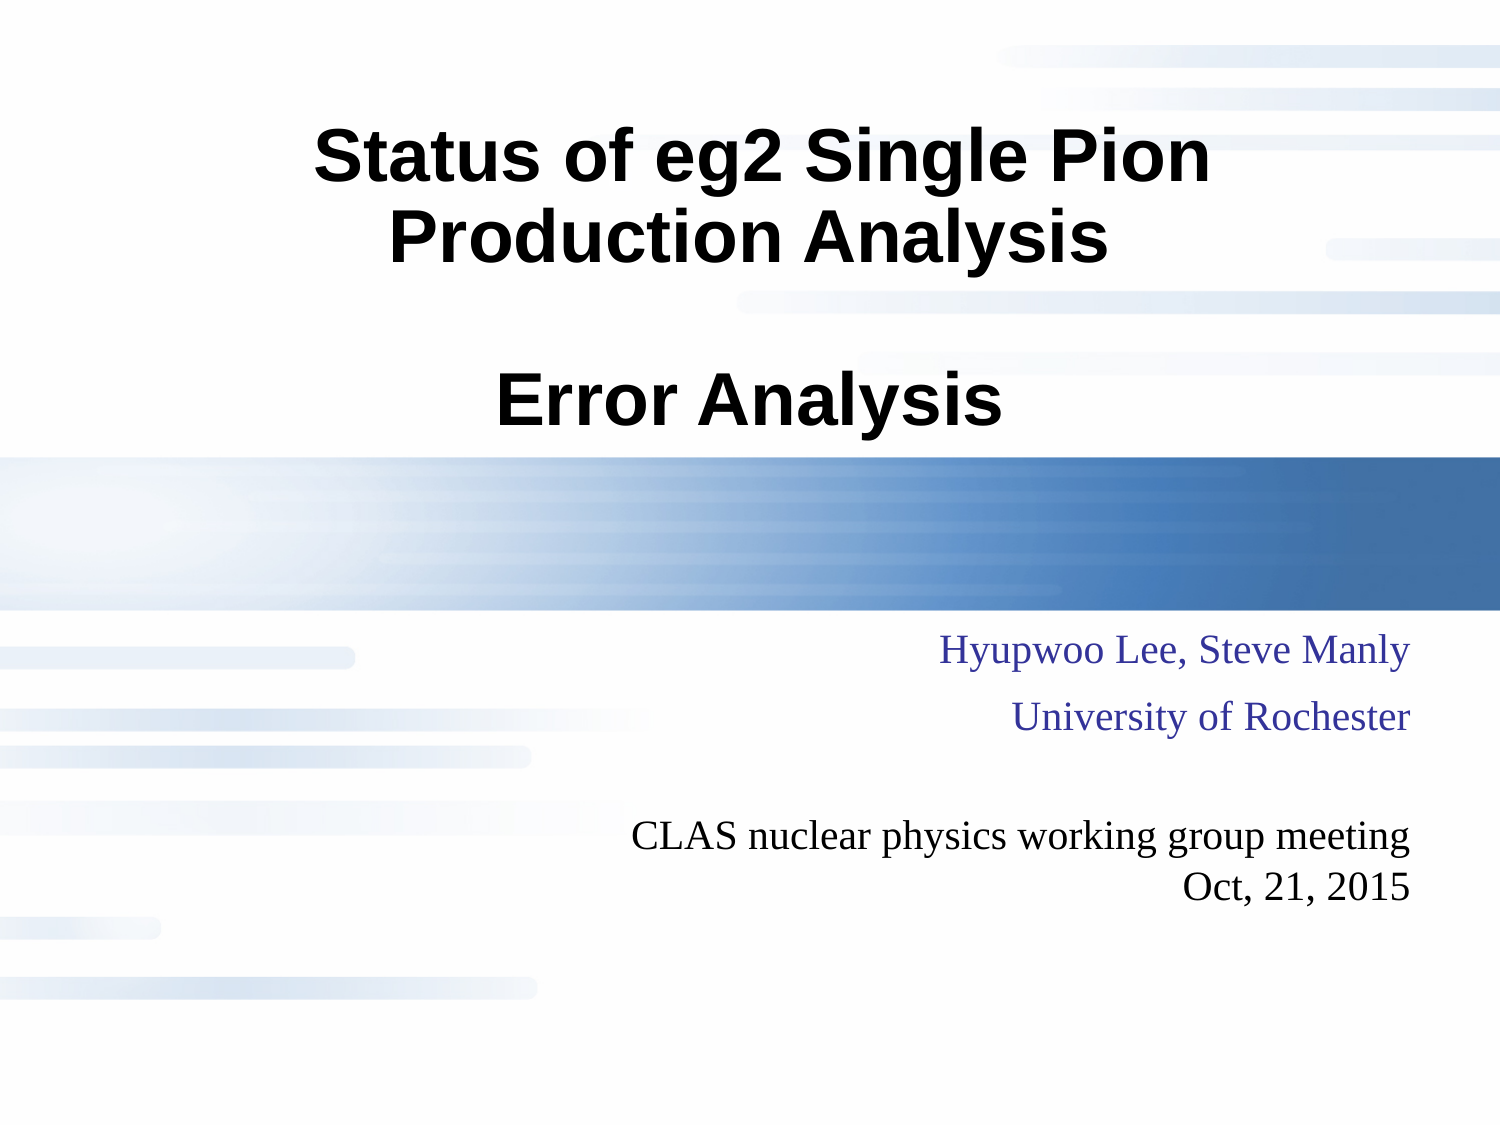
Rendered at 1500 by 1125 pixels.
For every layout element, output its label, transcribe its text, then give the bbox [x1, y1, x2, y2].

title Status of eg2 Single Pion Production Analysis Error Analysis [37, 106, 1463, 450]
text_box Hyupwoo Lee, Steve Manly University of Rochester CLAS nuclear physics working group meeting Oct, 21, 2015 [412, 612, 1412, 968]
picture [0, 0, 1500, 1125]
